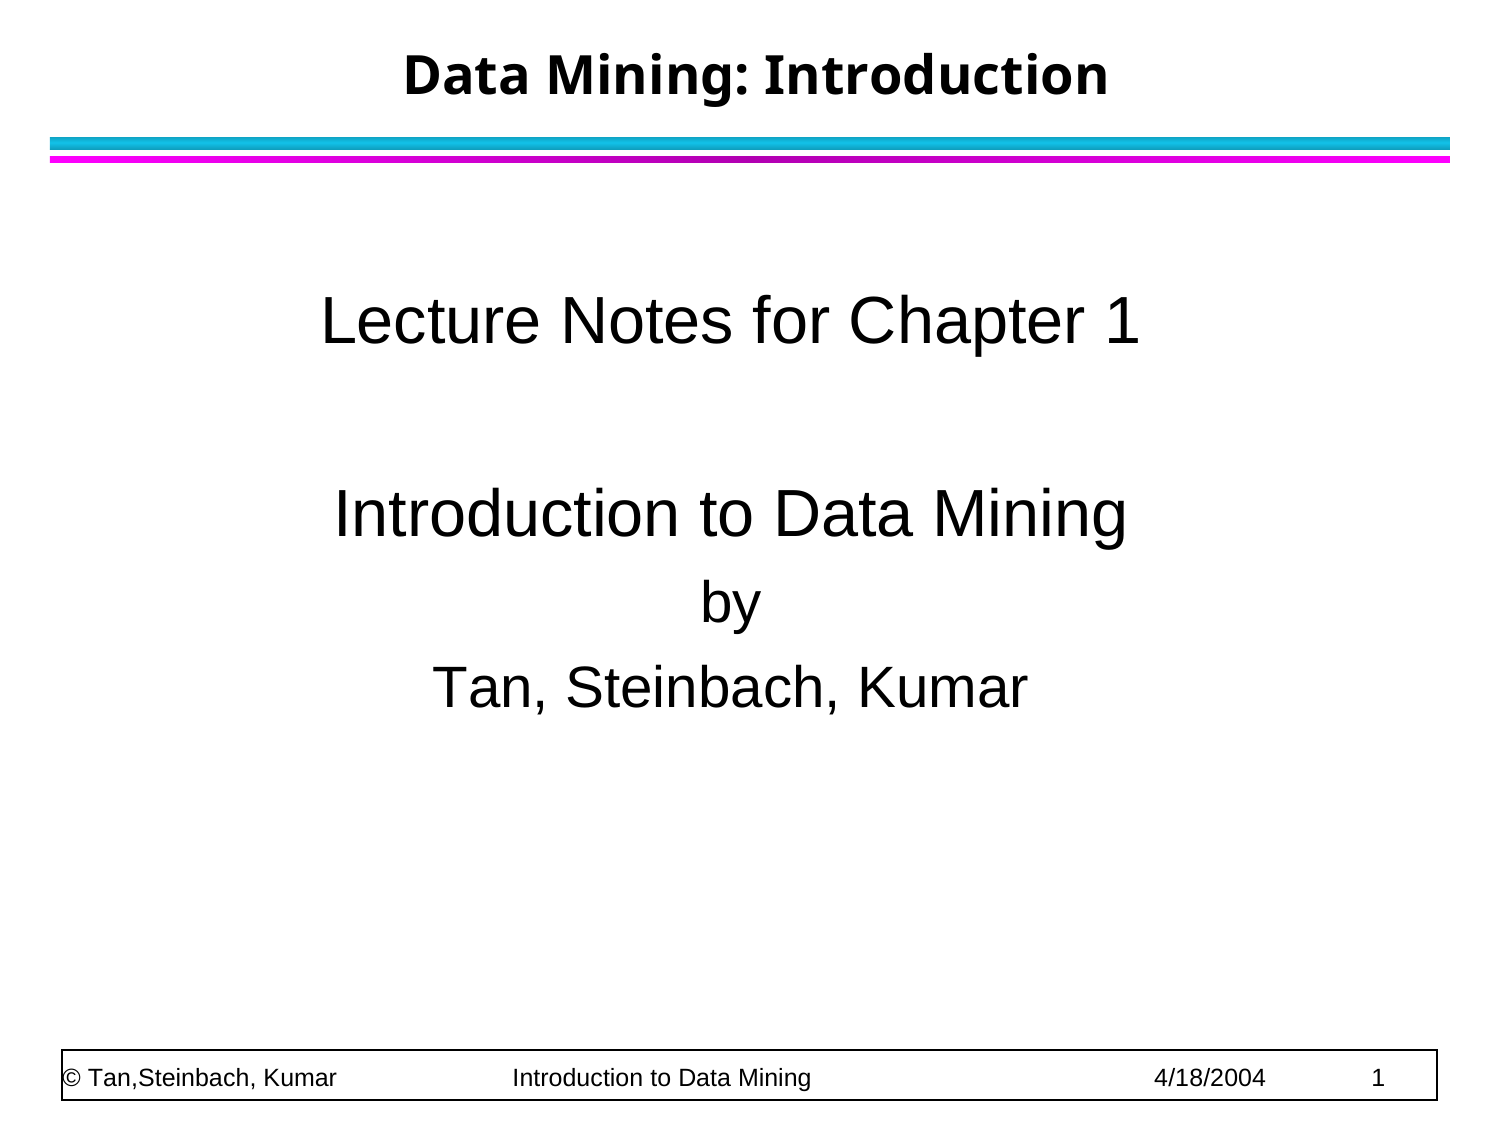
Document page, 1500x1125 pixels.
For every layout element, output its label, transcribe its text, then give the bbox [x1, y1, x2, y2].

title Data Mining: Introduction [37, 0, 1476, 113]
text_box Lecture Notes for Chapter 1 Introduction to Data Mining by Tan, Steinbach, Kumar [62, 268, 1400, 997]
